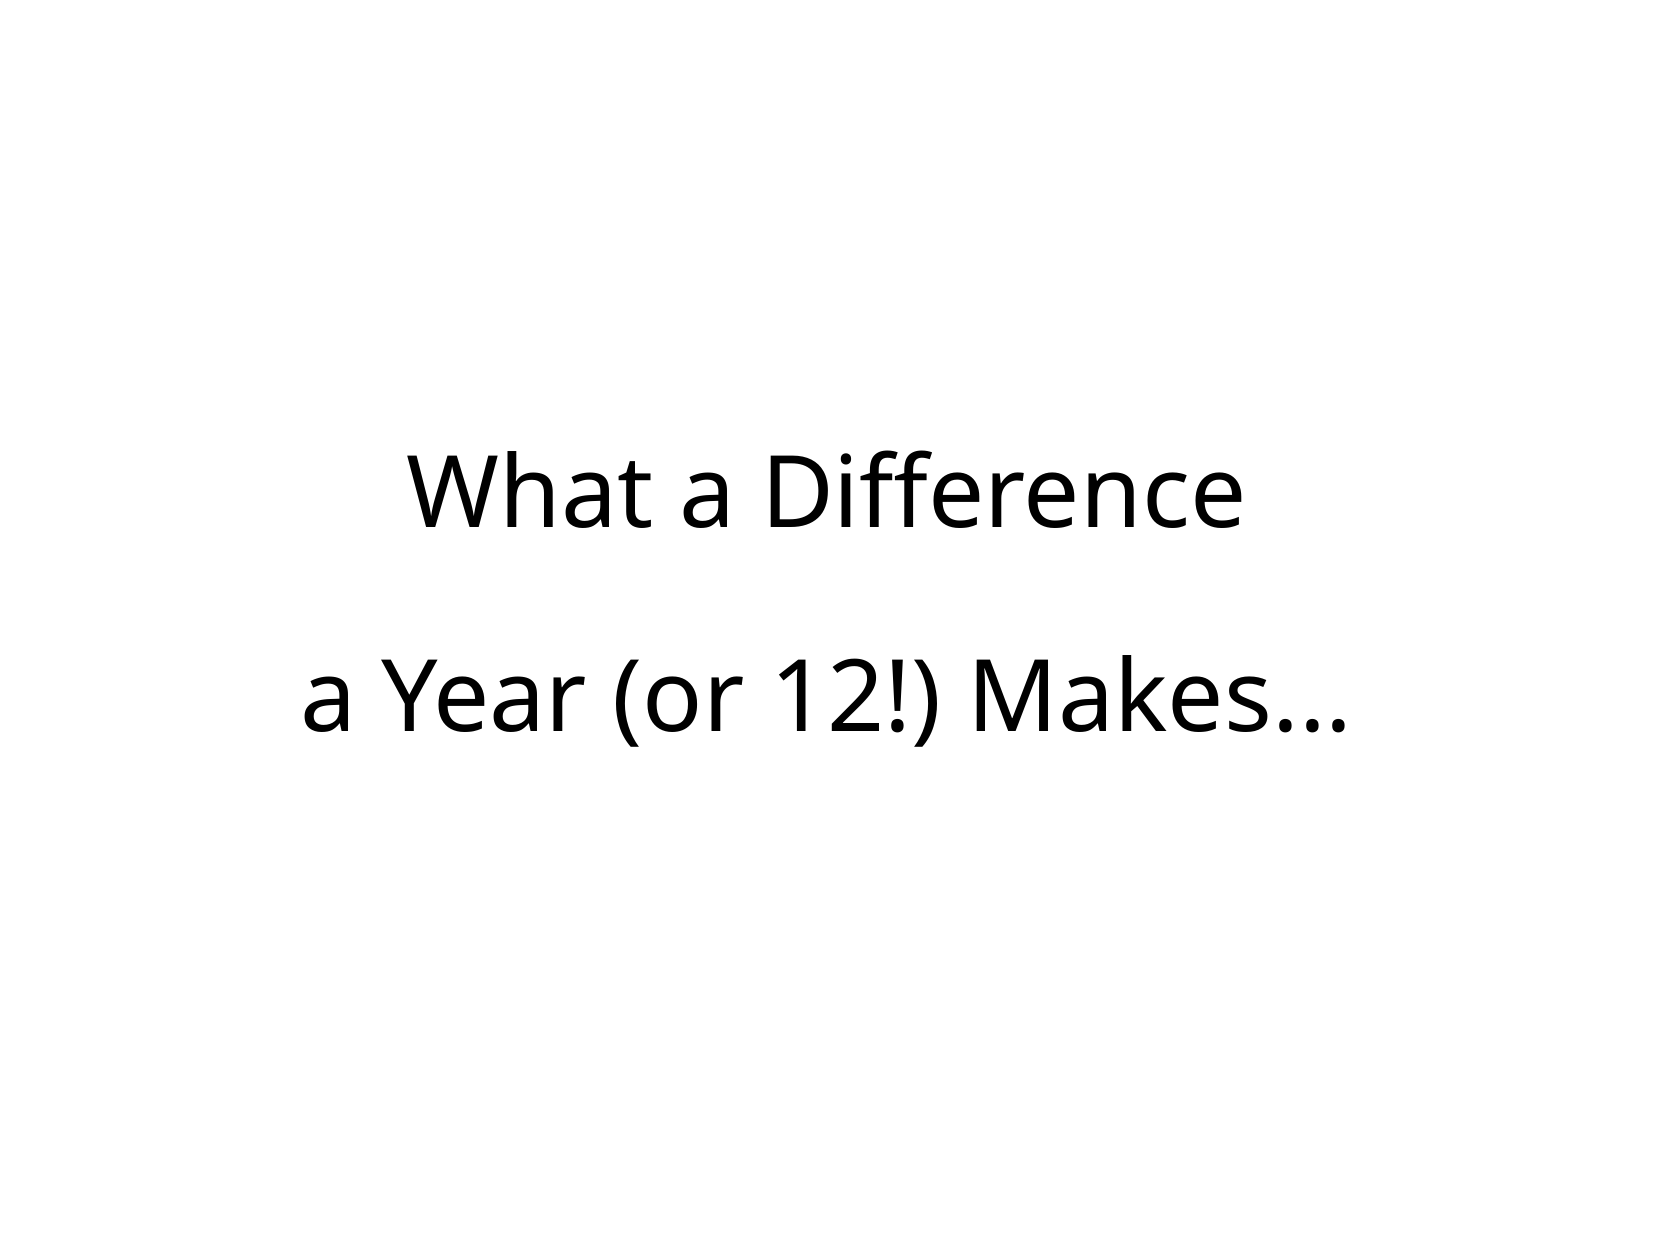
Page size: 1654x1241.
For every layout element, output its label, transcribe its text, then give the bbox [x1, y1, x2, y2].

title What a Difference a Year (or 12!) Makes... [82, 431, 1571, 682]
